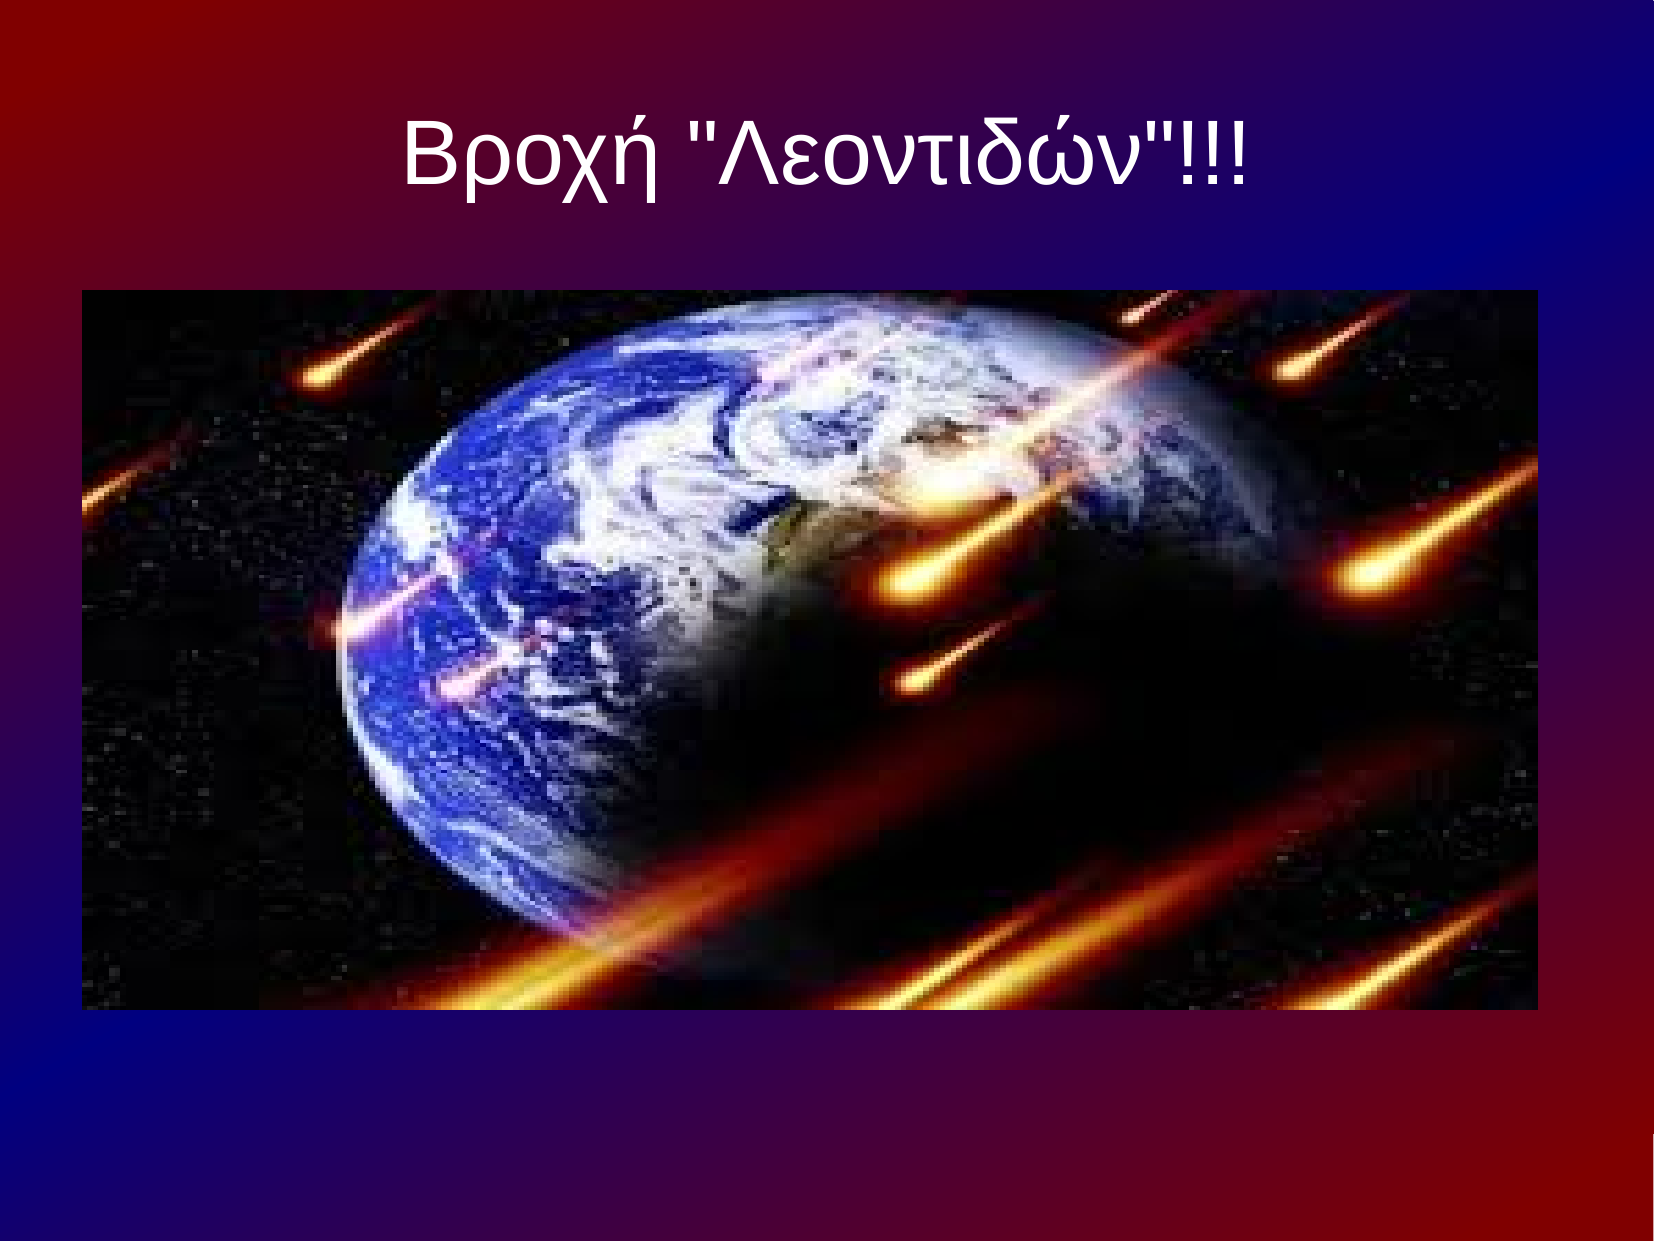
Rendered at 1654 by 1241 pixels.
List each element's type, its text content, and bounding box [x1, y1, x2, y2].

title Βροχή "Λεοντιδών"!!! [82, 49, 1571, 257]
picture [82, 290, 1538, 1010]
